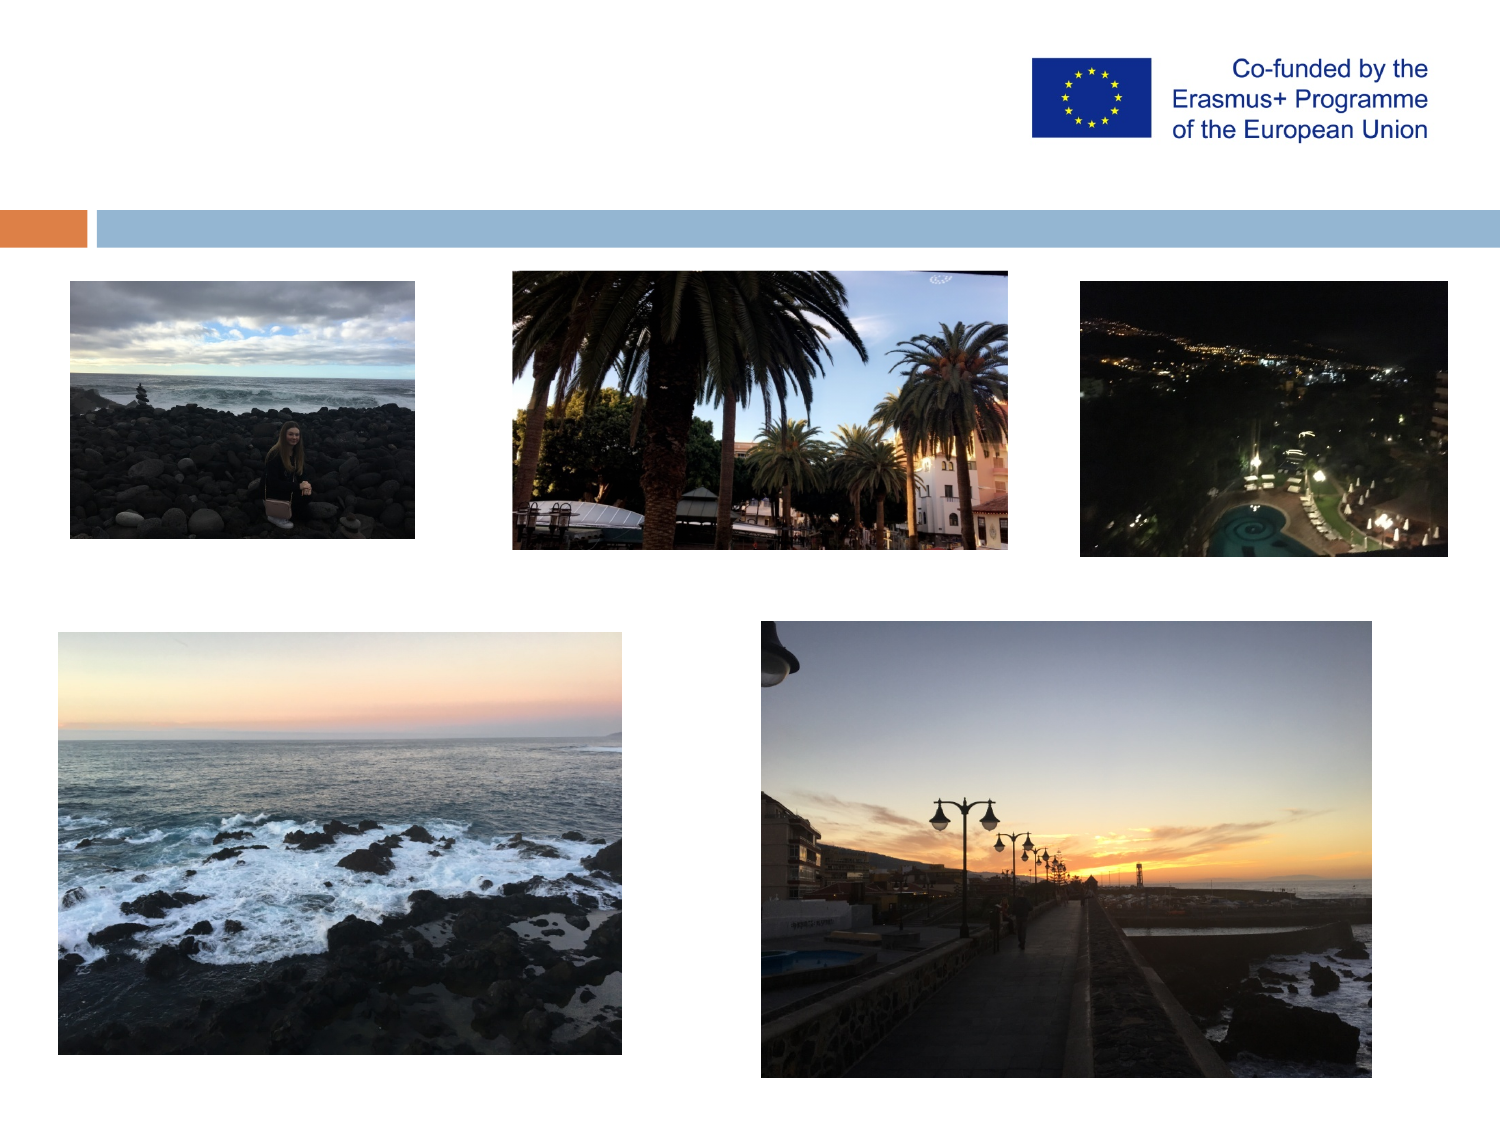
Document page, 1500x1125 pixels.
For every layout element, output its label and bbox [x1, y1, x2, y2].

picture [1007, 35, 1448, 161]
picture [58, 632, 622, 1055]
picture [70, 281, 415, 539]
picture [512, 270, 1008, 550]
picture [761, 621, 1372, 1079]
picture [1080, 281, 1448, 557]
